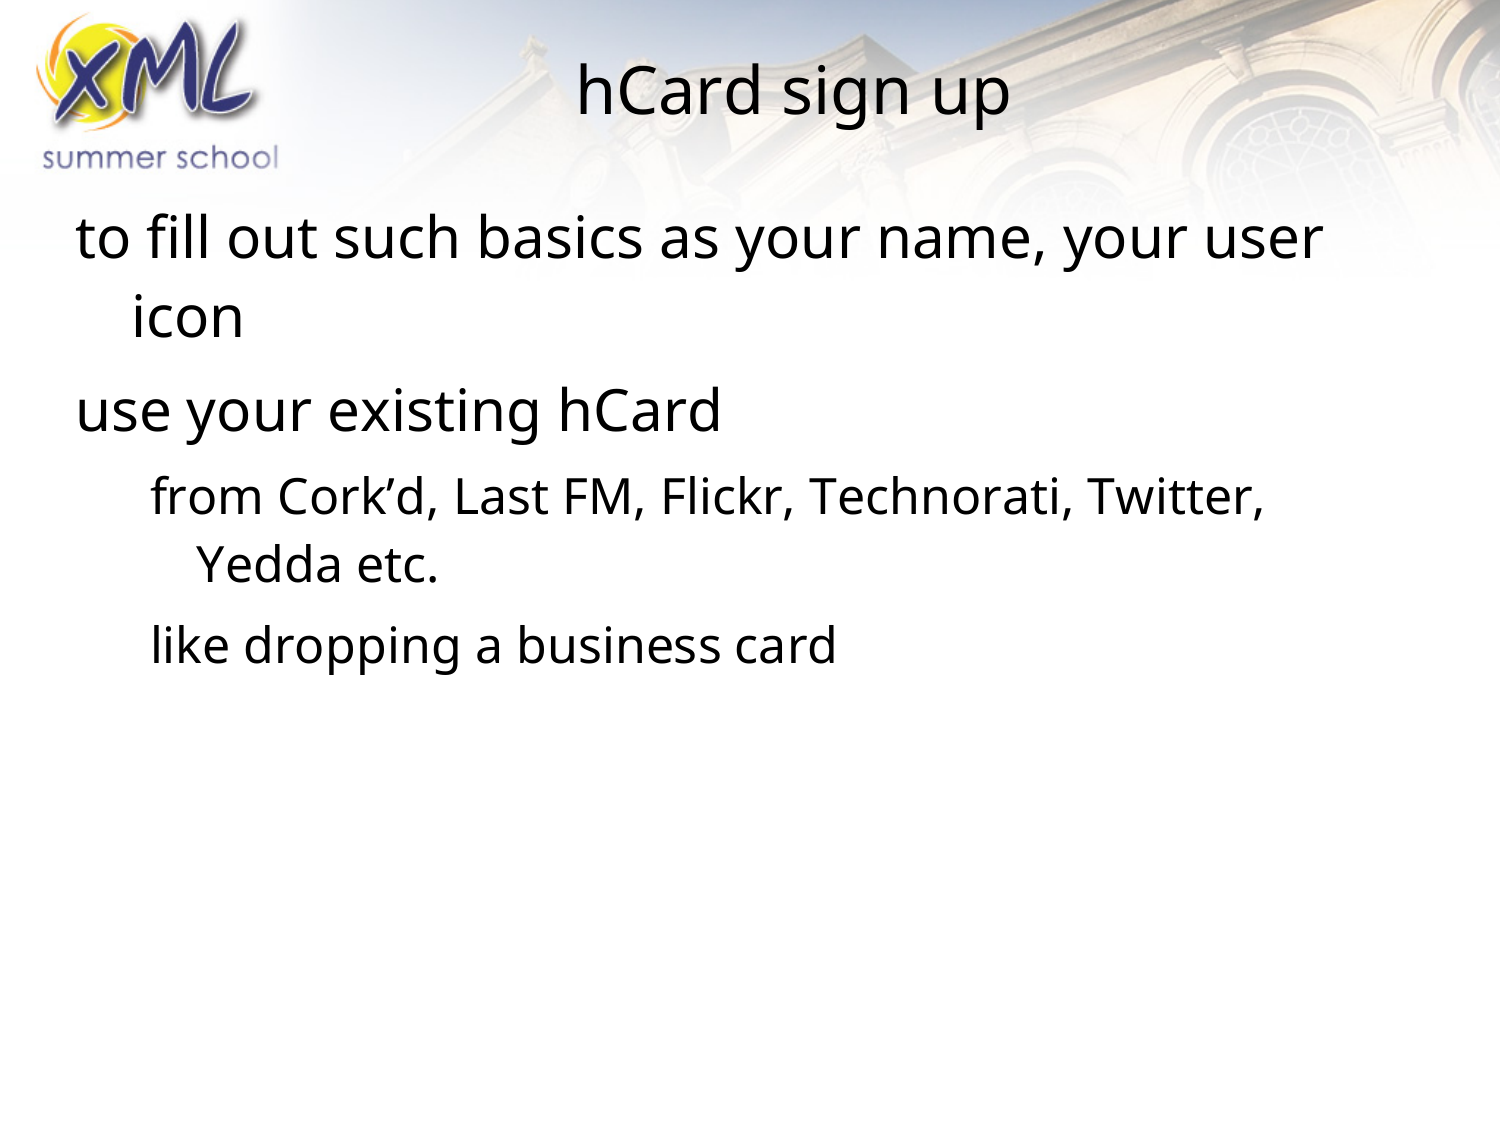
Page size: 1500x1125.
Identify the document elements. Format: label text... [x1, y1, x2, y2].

list to fill out such basics as your name, your user icon use your existing hCard from Cork’d, Last FM, Flickr, Technorati, Twitter, Yedda etc. like dropping a business card [75, 195, 1426, 991]
picture [0, 0, 1500, 1125]
title hCard sign up [281, 8, 1306, 170]
